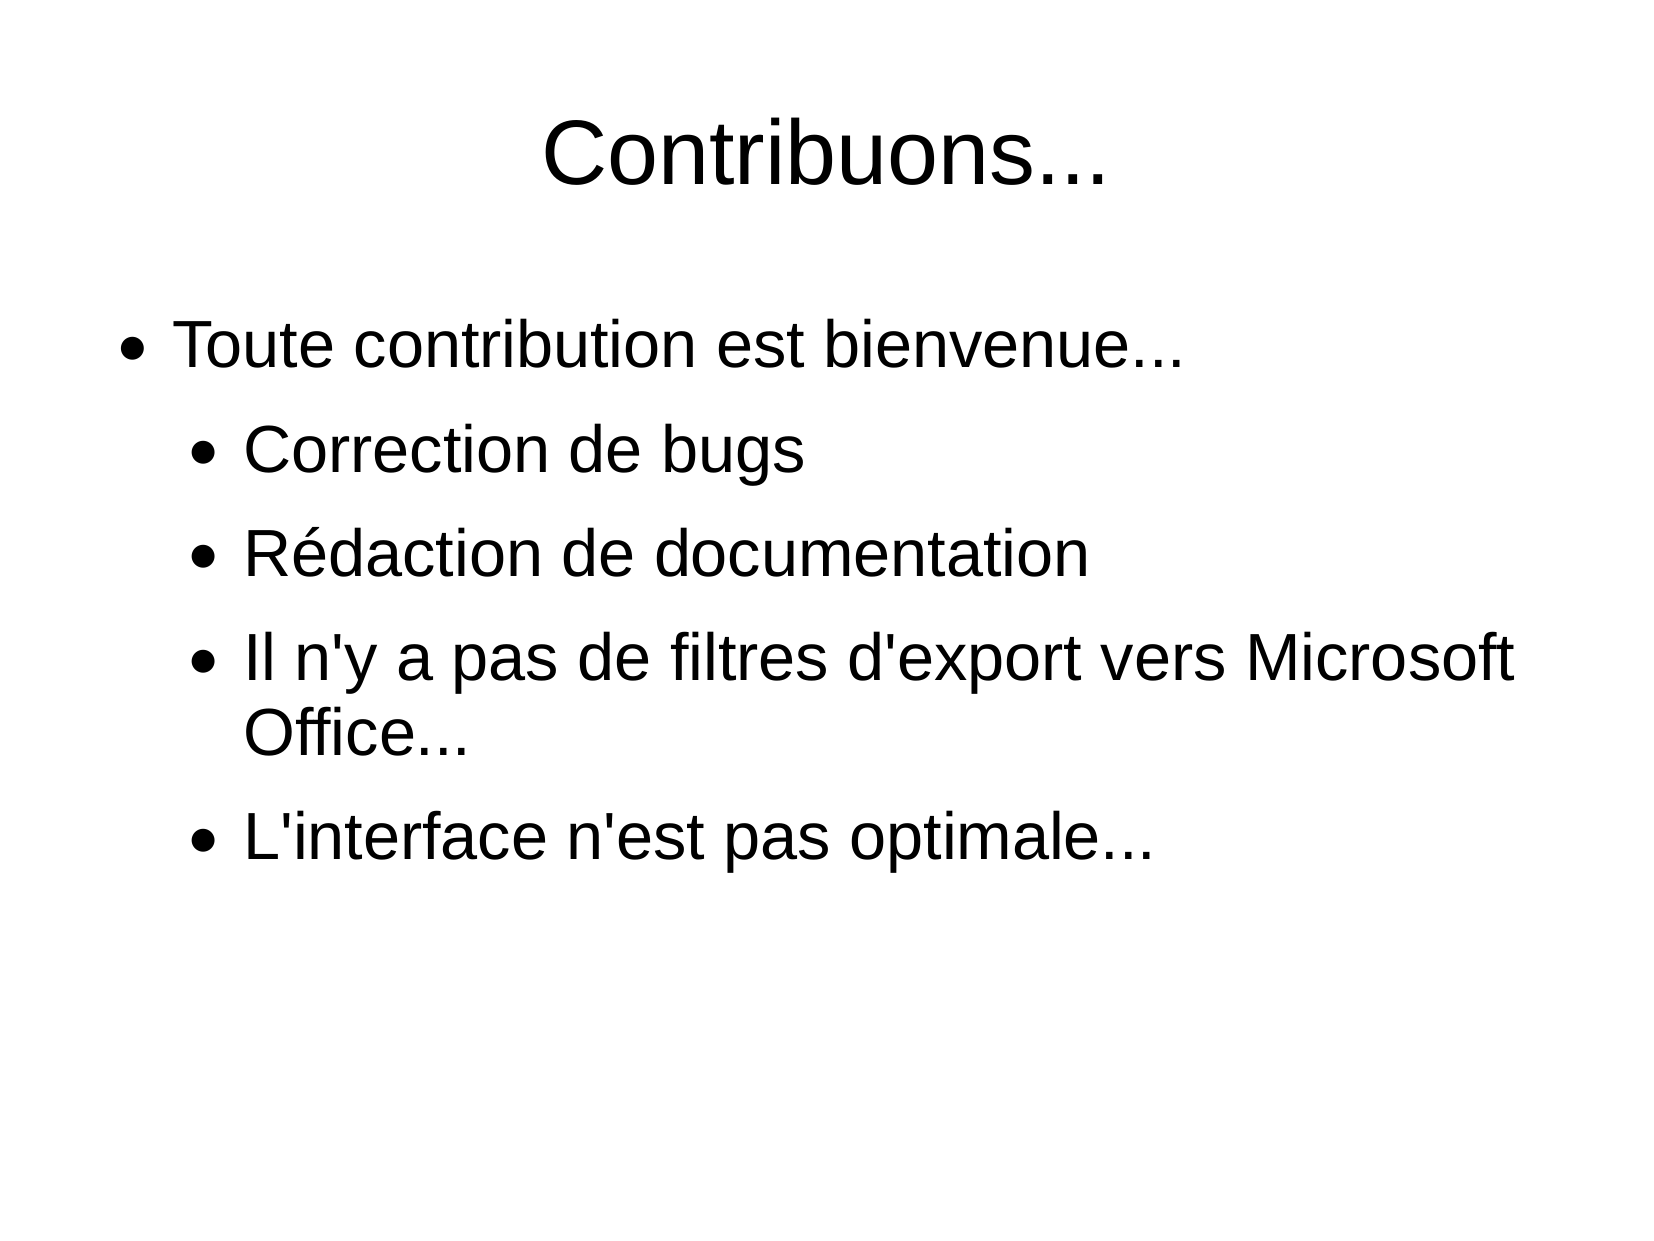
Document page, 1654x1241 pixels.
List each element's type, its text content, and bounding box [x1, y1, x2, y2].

text_box Toute contribution est bienvenue... Correction de bugs Rédaction de documentation Il n'y a pas de filtres d'export vers Microsoft Office... L'interface n'est pas optimale... [86, 300, 1576, 1119]
text_box Contribuons... [82, 94, 1571, 212]
